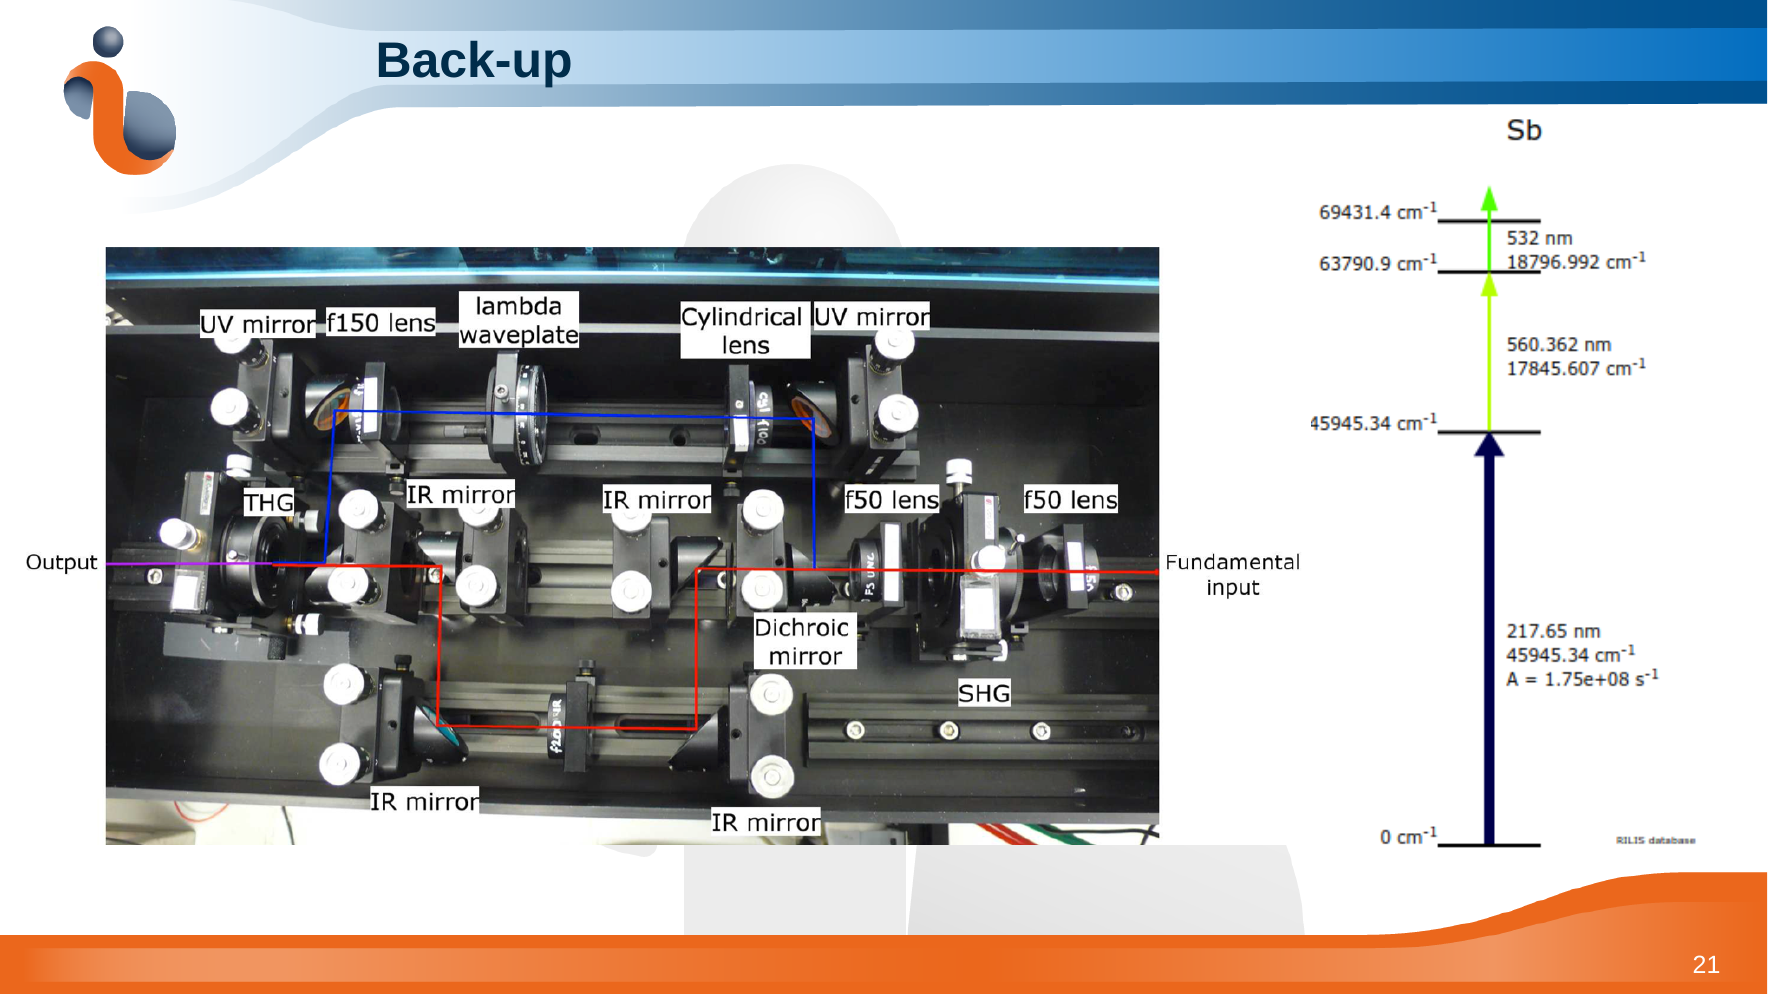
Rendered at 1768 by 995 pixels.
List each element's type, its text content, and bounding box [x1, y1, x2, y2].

picture [0, 0, 1768, 994]
title Back-up [375, 24, 1309, 96]
